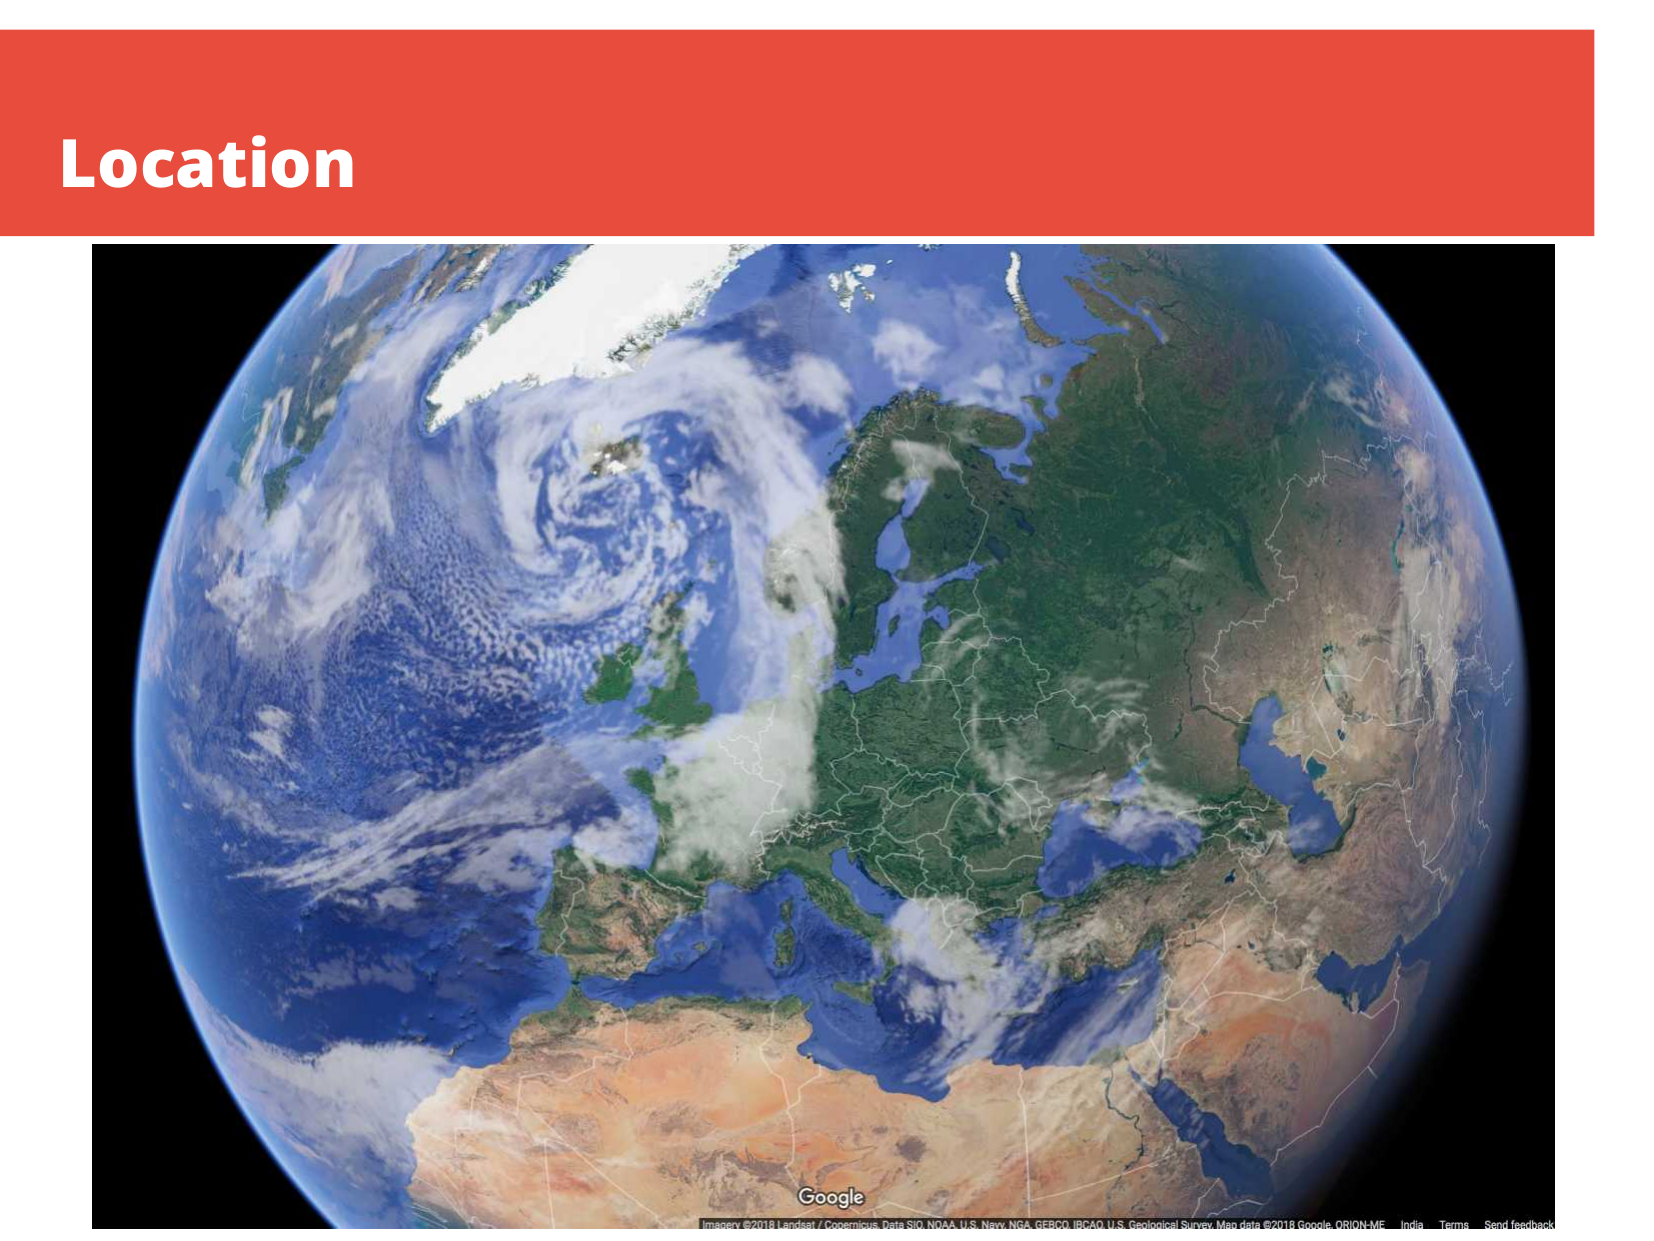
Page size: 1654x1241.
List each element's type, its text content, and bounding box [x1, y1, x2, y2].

picture [92, 244, 1555, 1229]
title Location [59, 59, 1595, 207]
